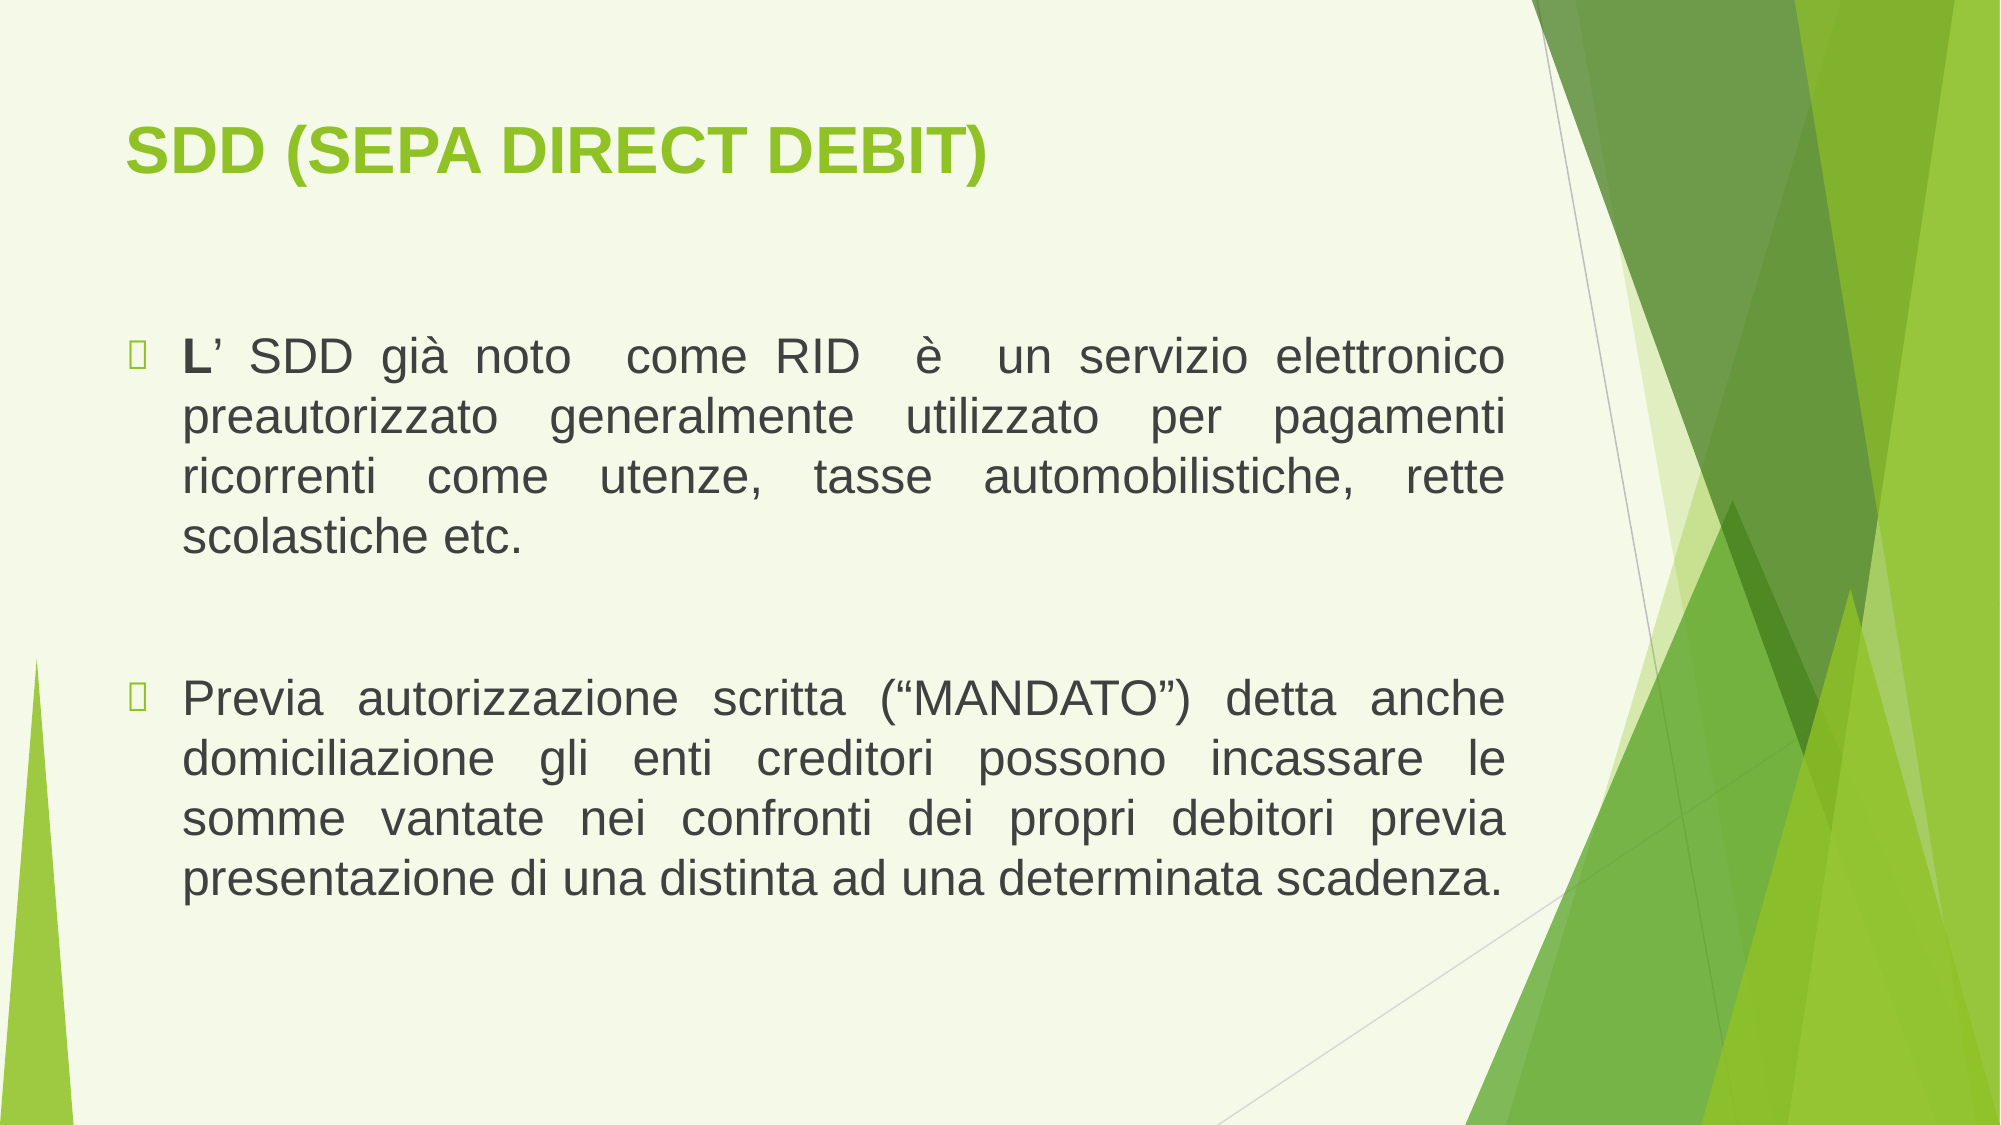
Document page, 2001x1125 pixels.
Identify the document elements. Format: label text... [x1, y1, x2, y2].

title SDD (SEPA DIRECT DEBIT) [111, 99, 1522, 316]
list L’ SDD già noto come RID è un servizio elettronico preautorizzato generalmente utilizzato per pagamenti ricorrenti come utenze, tasse automobilistiche, rette scolastiche etc. Previa autorizzazione scritta (“MANDATO”) detta anche domiciliazione gli enti creditori possono incassare le somme vantate nei confronti dei propri debitori previa presentazione di una distinta ad una determinata scadenza. [111, 316, 1522, 954]
